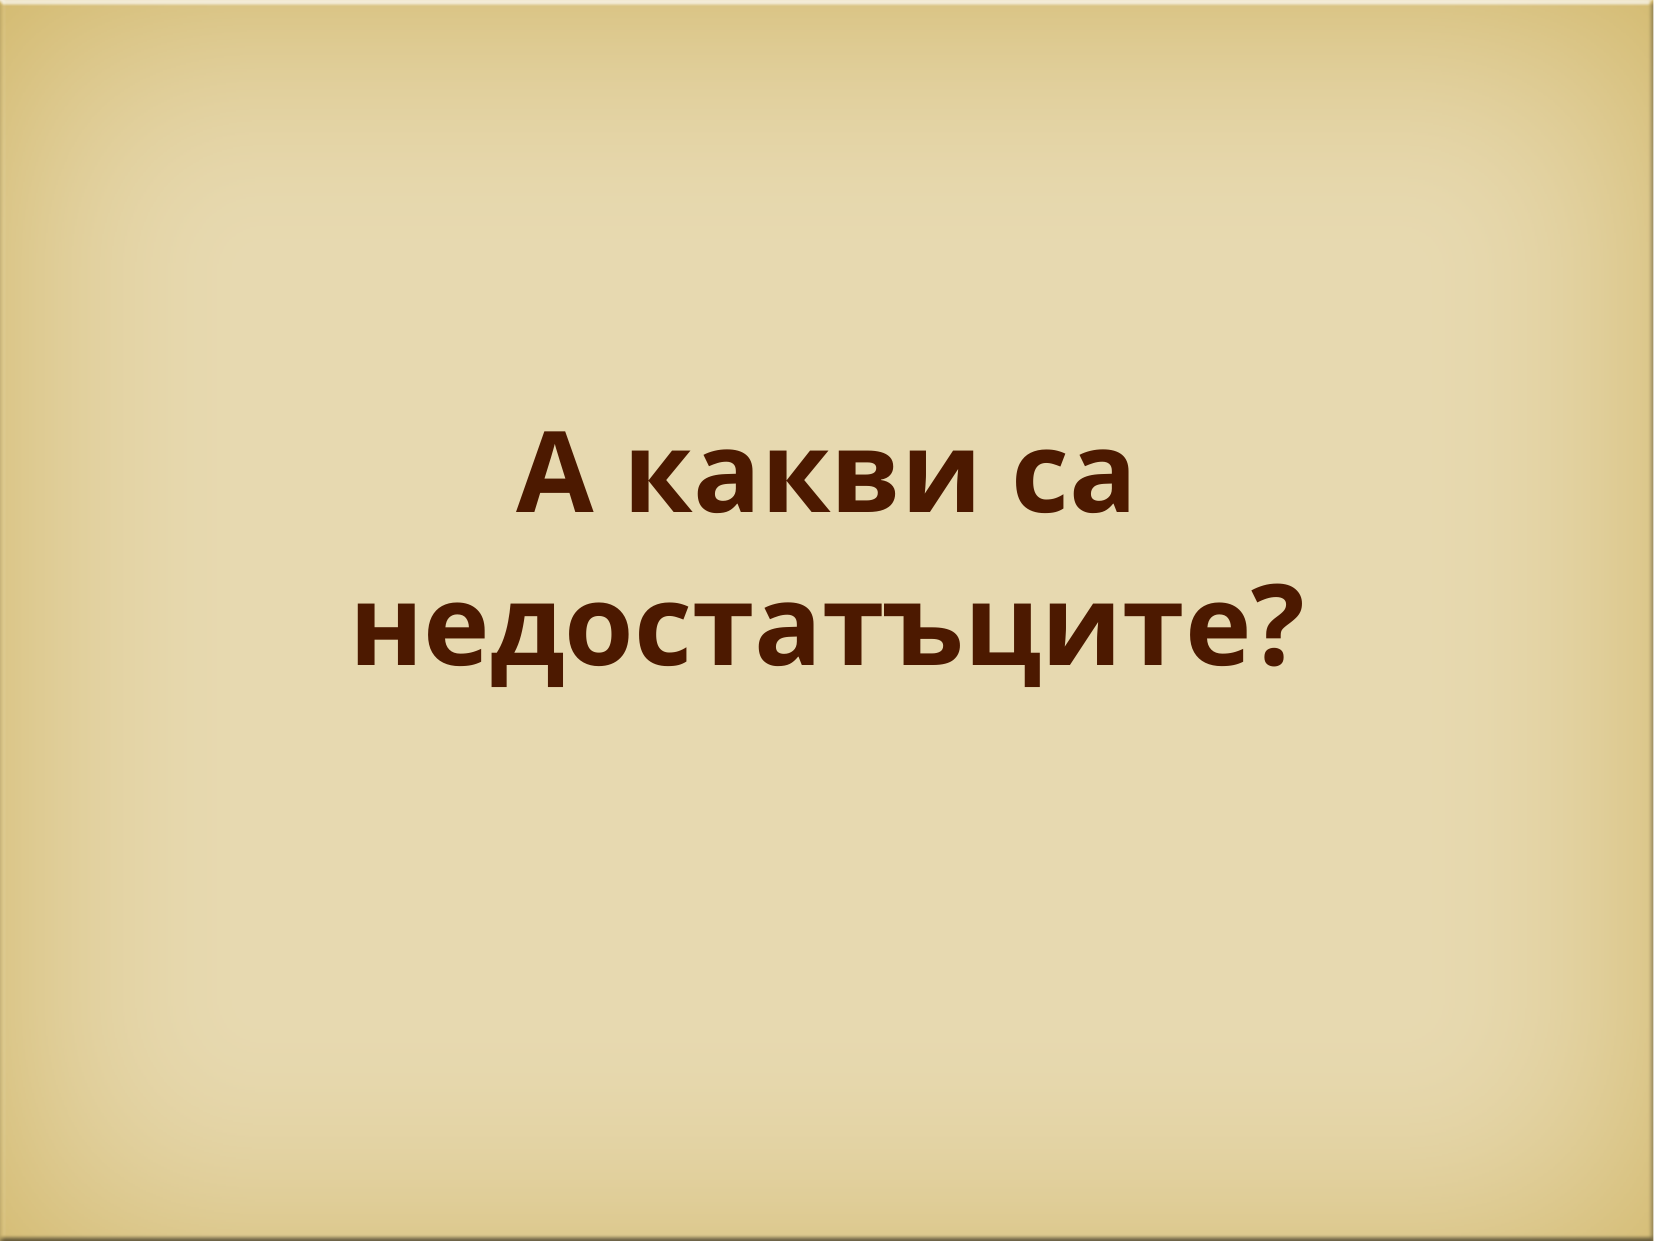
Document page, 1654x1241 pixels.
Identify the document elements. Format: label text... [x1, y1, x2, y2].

subtitle А какви са недостатъците? [121, 118, 1534, 1127]
picture [0, 0, 1654, 1241]
